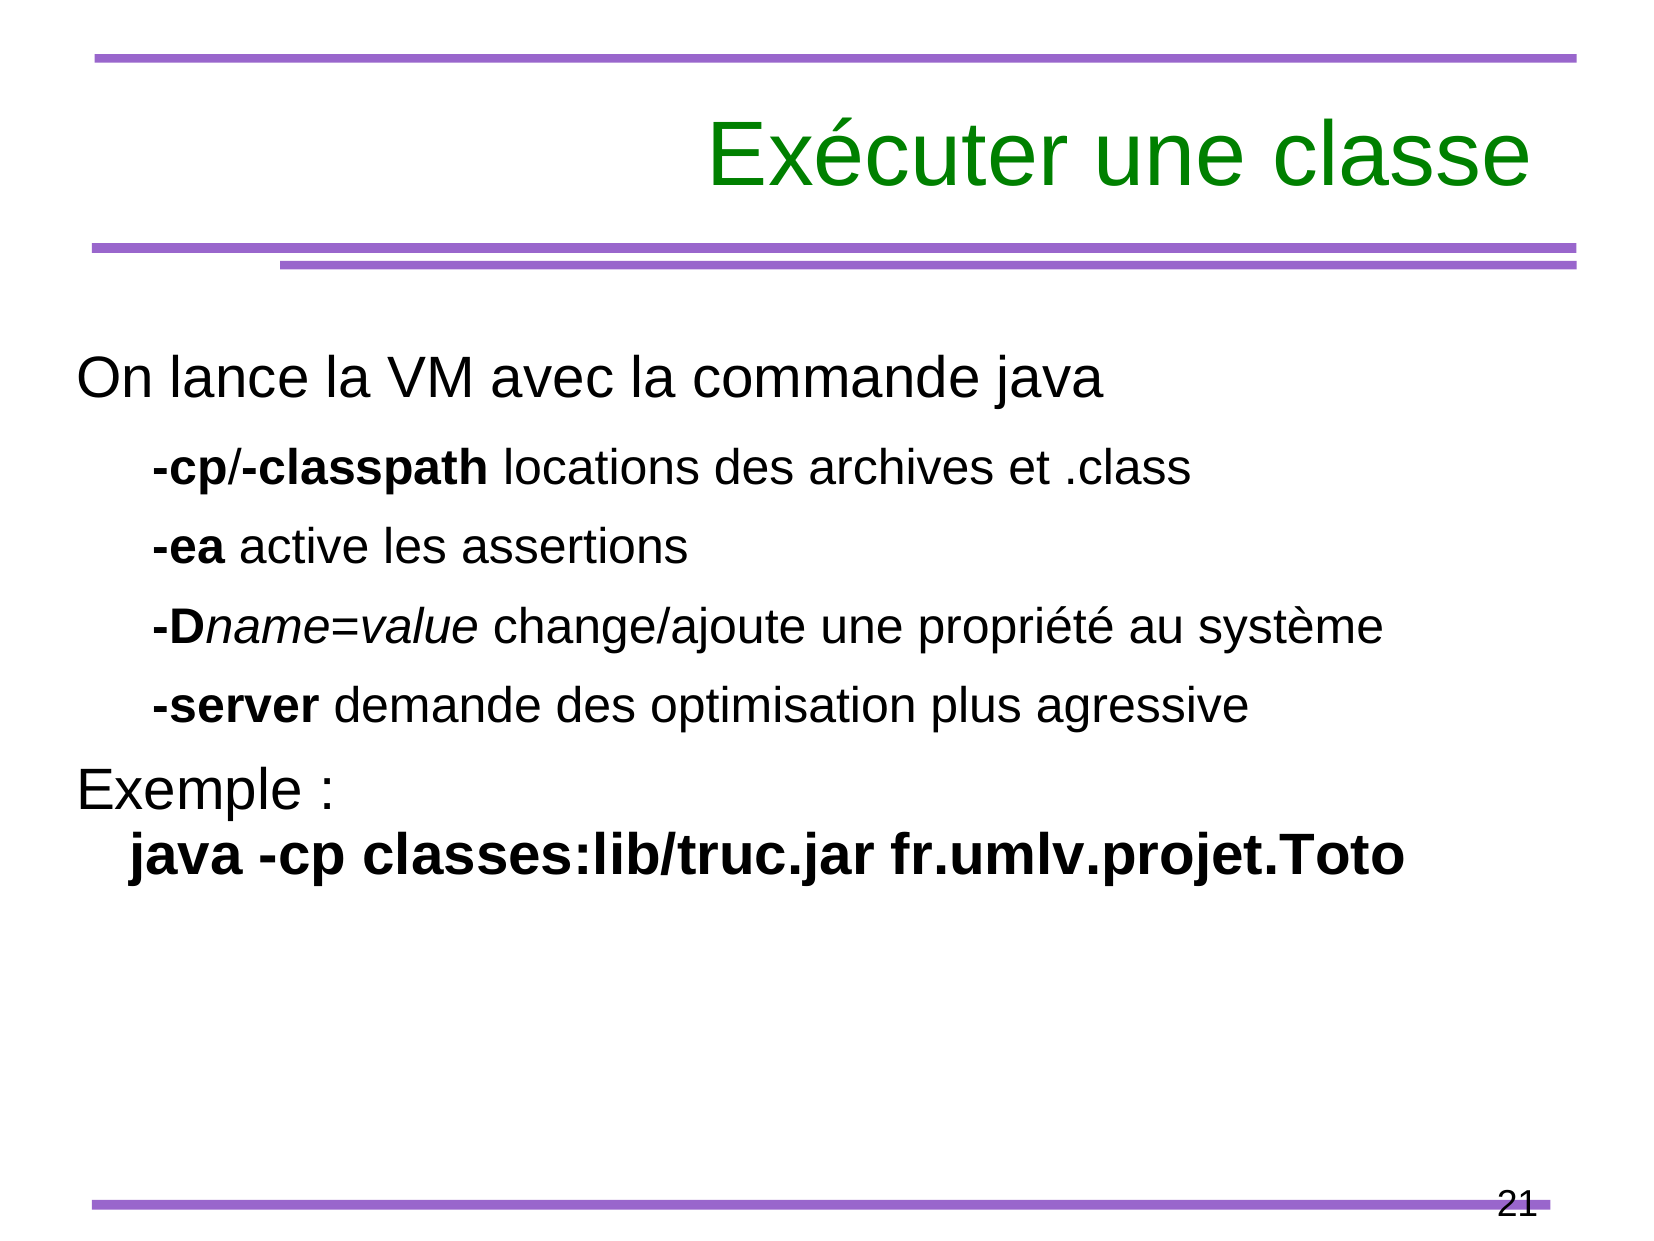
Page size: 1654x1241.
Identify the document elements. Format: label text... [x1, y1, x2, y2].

list On lance la VM avec la commande java -cp/-classpath locations des archives et .class -ea active les assertions -Dname=value change/ajoute une propriété au système -server demande des optimisation plus agressive Exemple : java -cp classes:lib/truc.jar fr.umlv.projet.Toto [58, 344, 1534, 1127]
title Exécuter une classe [121, 49, 1534, 257]
